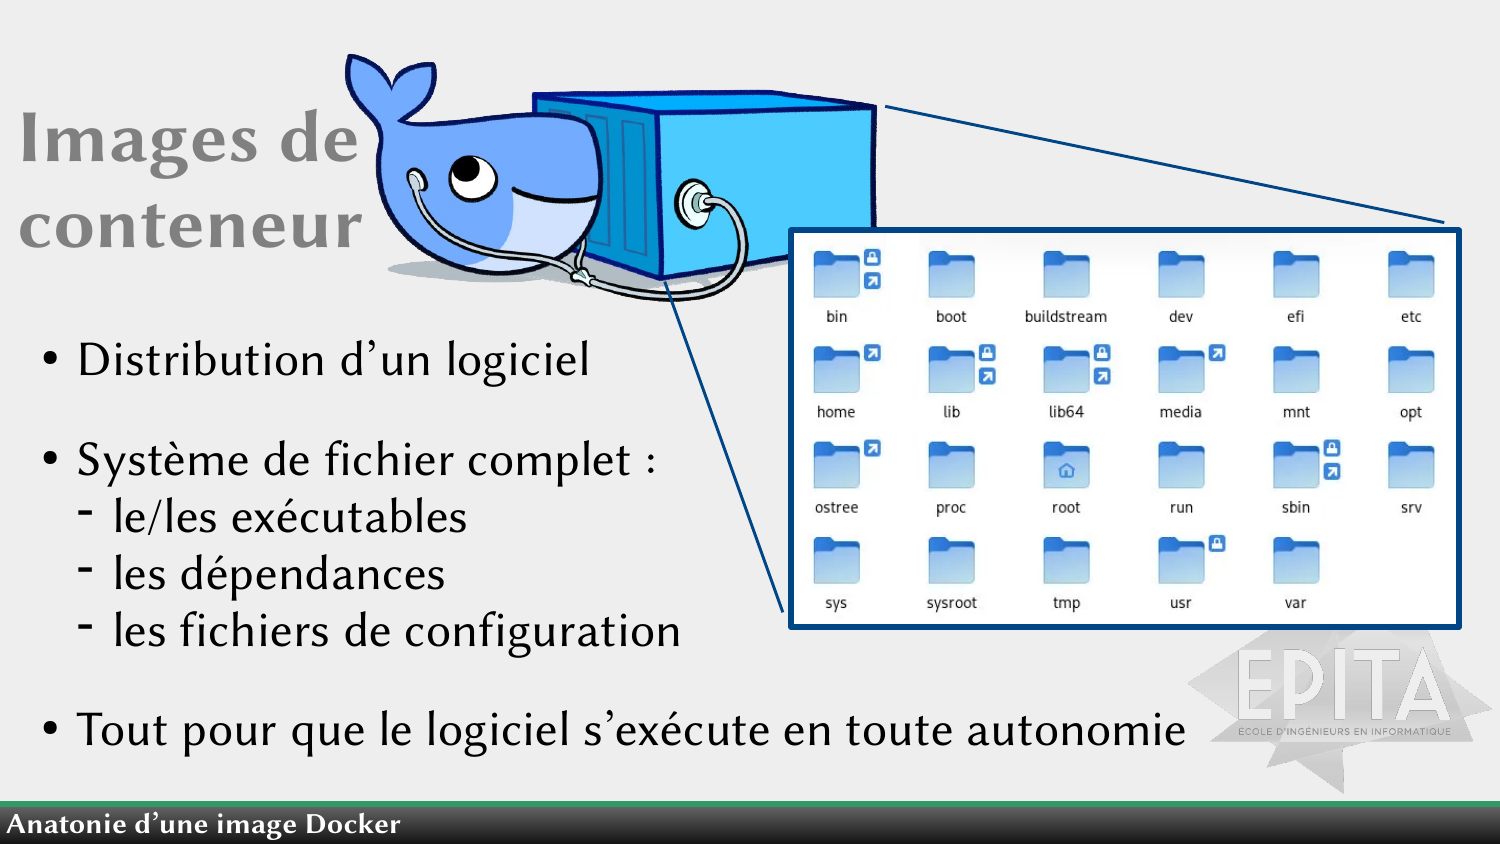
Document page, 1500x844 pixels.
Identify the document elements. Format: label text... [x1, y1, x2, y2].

text_box Distribution d’un logiciel Système de fichier complet : le/les exécutables les dépendances les fichiers de configuration Tout pour que le logiciel s’exécute en toute autonomie [41, 324, 1282, 822]
text_box Images de conteneur [17, 88, 408, 272]
picture [1282, 587, 1492, 794]
picture [307, 11, 916, 324]
picture [794, 233, 1457, 625]
title Anatonie d’une image Docker [5, 801, 1075, 844]
